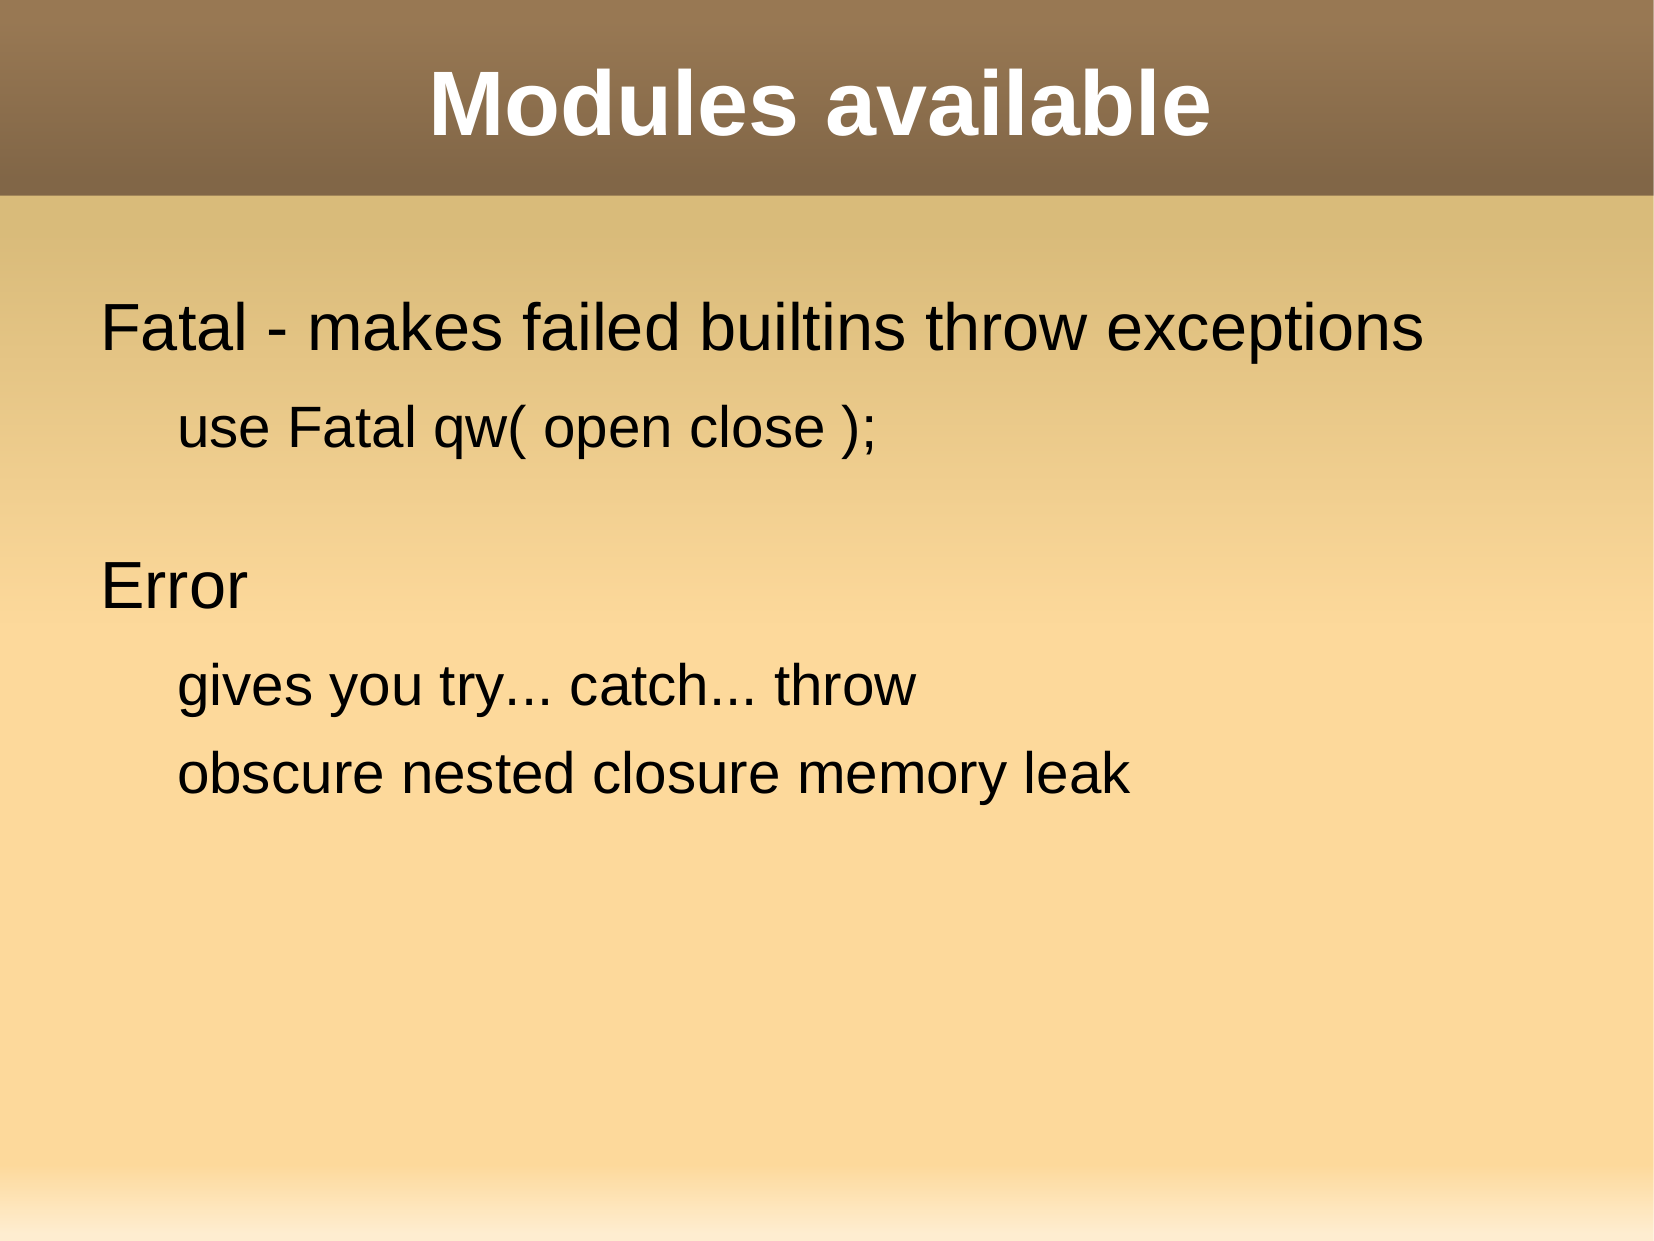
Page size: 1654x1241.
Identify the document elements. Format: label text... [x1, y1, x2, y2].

picture [0, 0, 1654, 1241]
list Fatal - makes failed builtins throw exceptions use Fatal qw( open close ); Error gives you try... catch... throw obscure nested closure memory leak [82, 290, 1571, 1094]
title Modules available [76, 7, 1565, 200]
